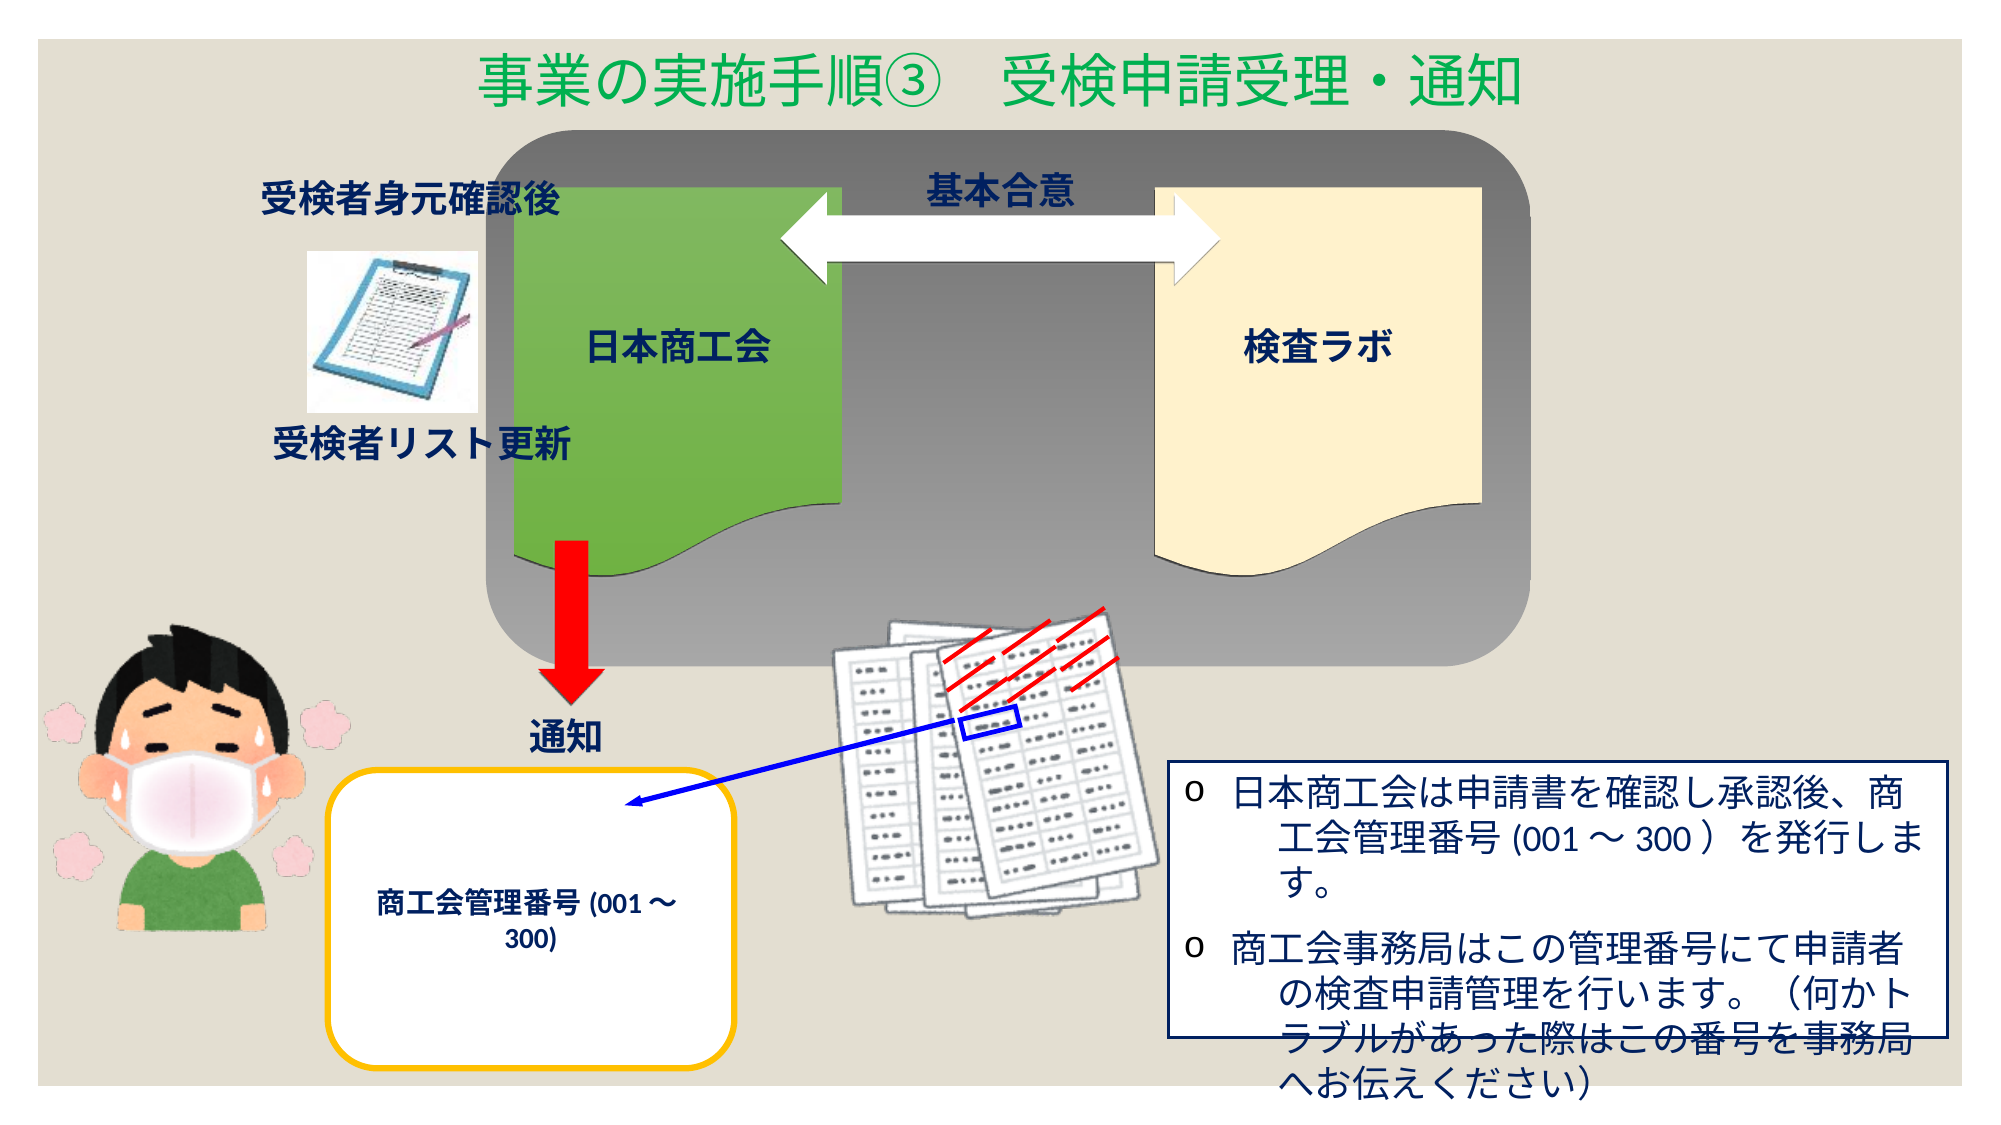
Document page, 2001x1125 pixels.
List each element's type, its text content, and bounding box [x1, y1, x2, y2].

text_box [485, 131, 1531, 704]
text_box 受検者リスト更新 [238, 412, 606, 480]
picture [35, 617, 362, 943]
title 事業の実施手順③ 受検申請受理・通知 [213, 37, 1789, 131]
picture [823, 597, 1168, 942]
text_box 基本合意 [911, 159, 1098, 227]
text_box 商工会管理番号(001～300) [327, 770, 735, 1069]
text_box 日本商工会 [514, 187, 842, 576]
text_box 通知 [470, 705, 663, 772]
text_box [485, 235, 514, 412]
text_box 検査ラボ [1154, 187, 1483, 576]
text_box 受検者身元確認後 [227, 167, 594, 235]
text_box 日本商工会は申請書を確認し承認後、商工会管理番号(001～300）を発行します。 商工会事務局はこの管理番号にて申請者の検査申請管理を行います。（何かトラブルがあった際はこの番号を事務局へお伝えください） [1168, 761, 1948, 1038]
picture [307, 251, 478, 412]
